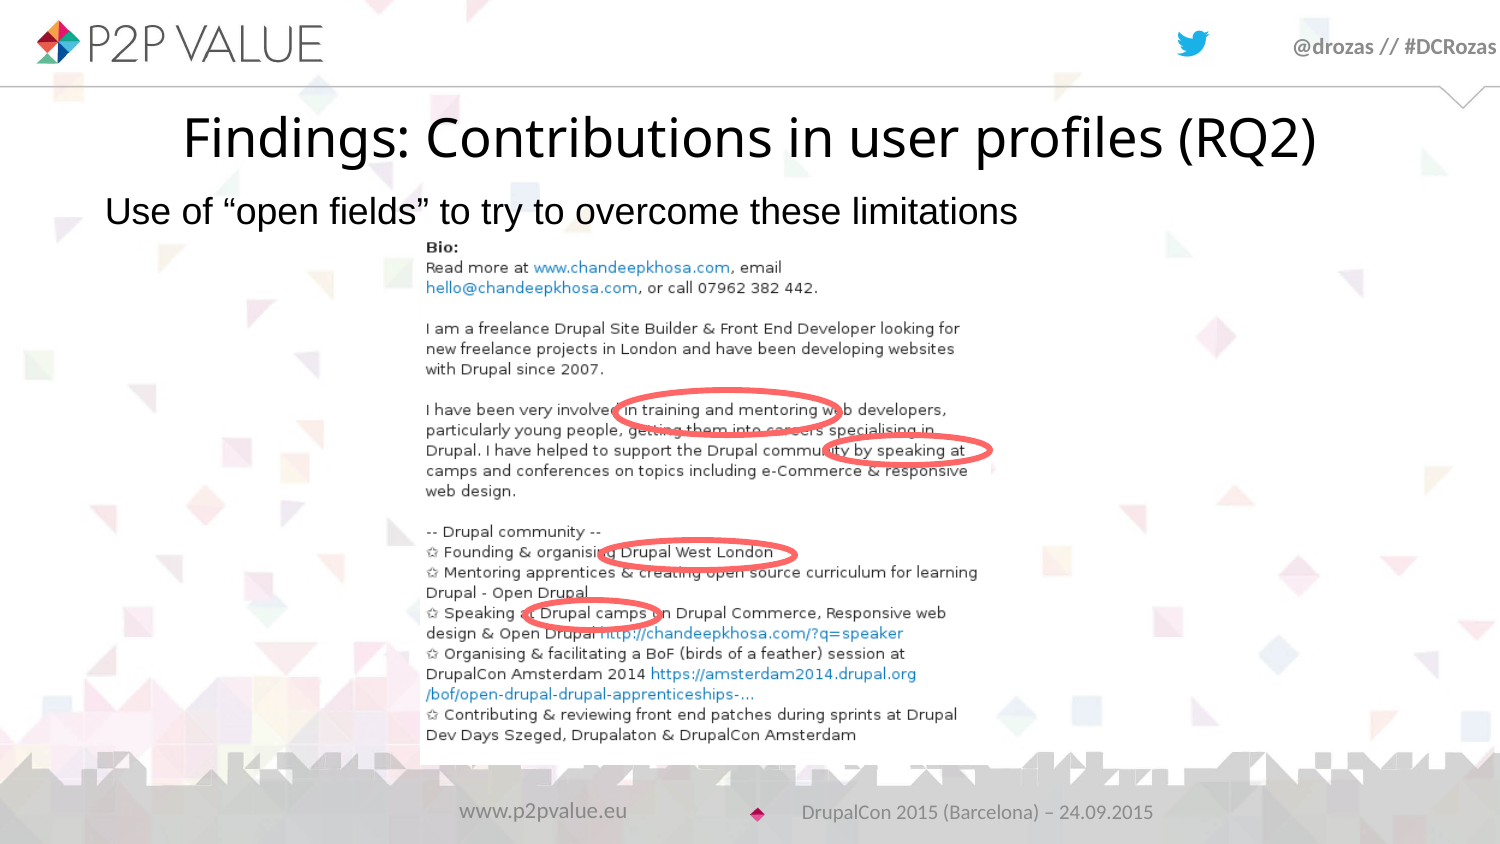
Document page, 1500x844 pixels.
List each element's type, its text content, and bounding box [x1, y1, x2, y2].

picture [0, 0, 1500, 92]
picture [0, 181, 1500, 844]
text_box www.p2pvalue.eu [453, 789, 672, 829]
text_box DrupalCon 2015 (Barcelona) – 24.09.2015 [788, 788, 1481, 834]
title Findings: Contributions in user profiles (RQ2) [0, 92, 1500, 181]
text_box Use of “open fields” to try to overcome these limitations [90, 183, 1500, 241]
text_box @drozas // #DCRozas [1170, 15, 1500, 76]
